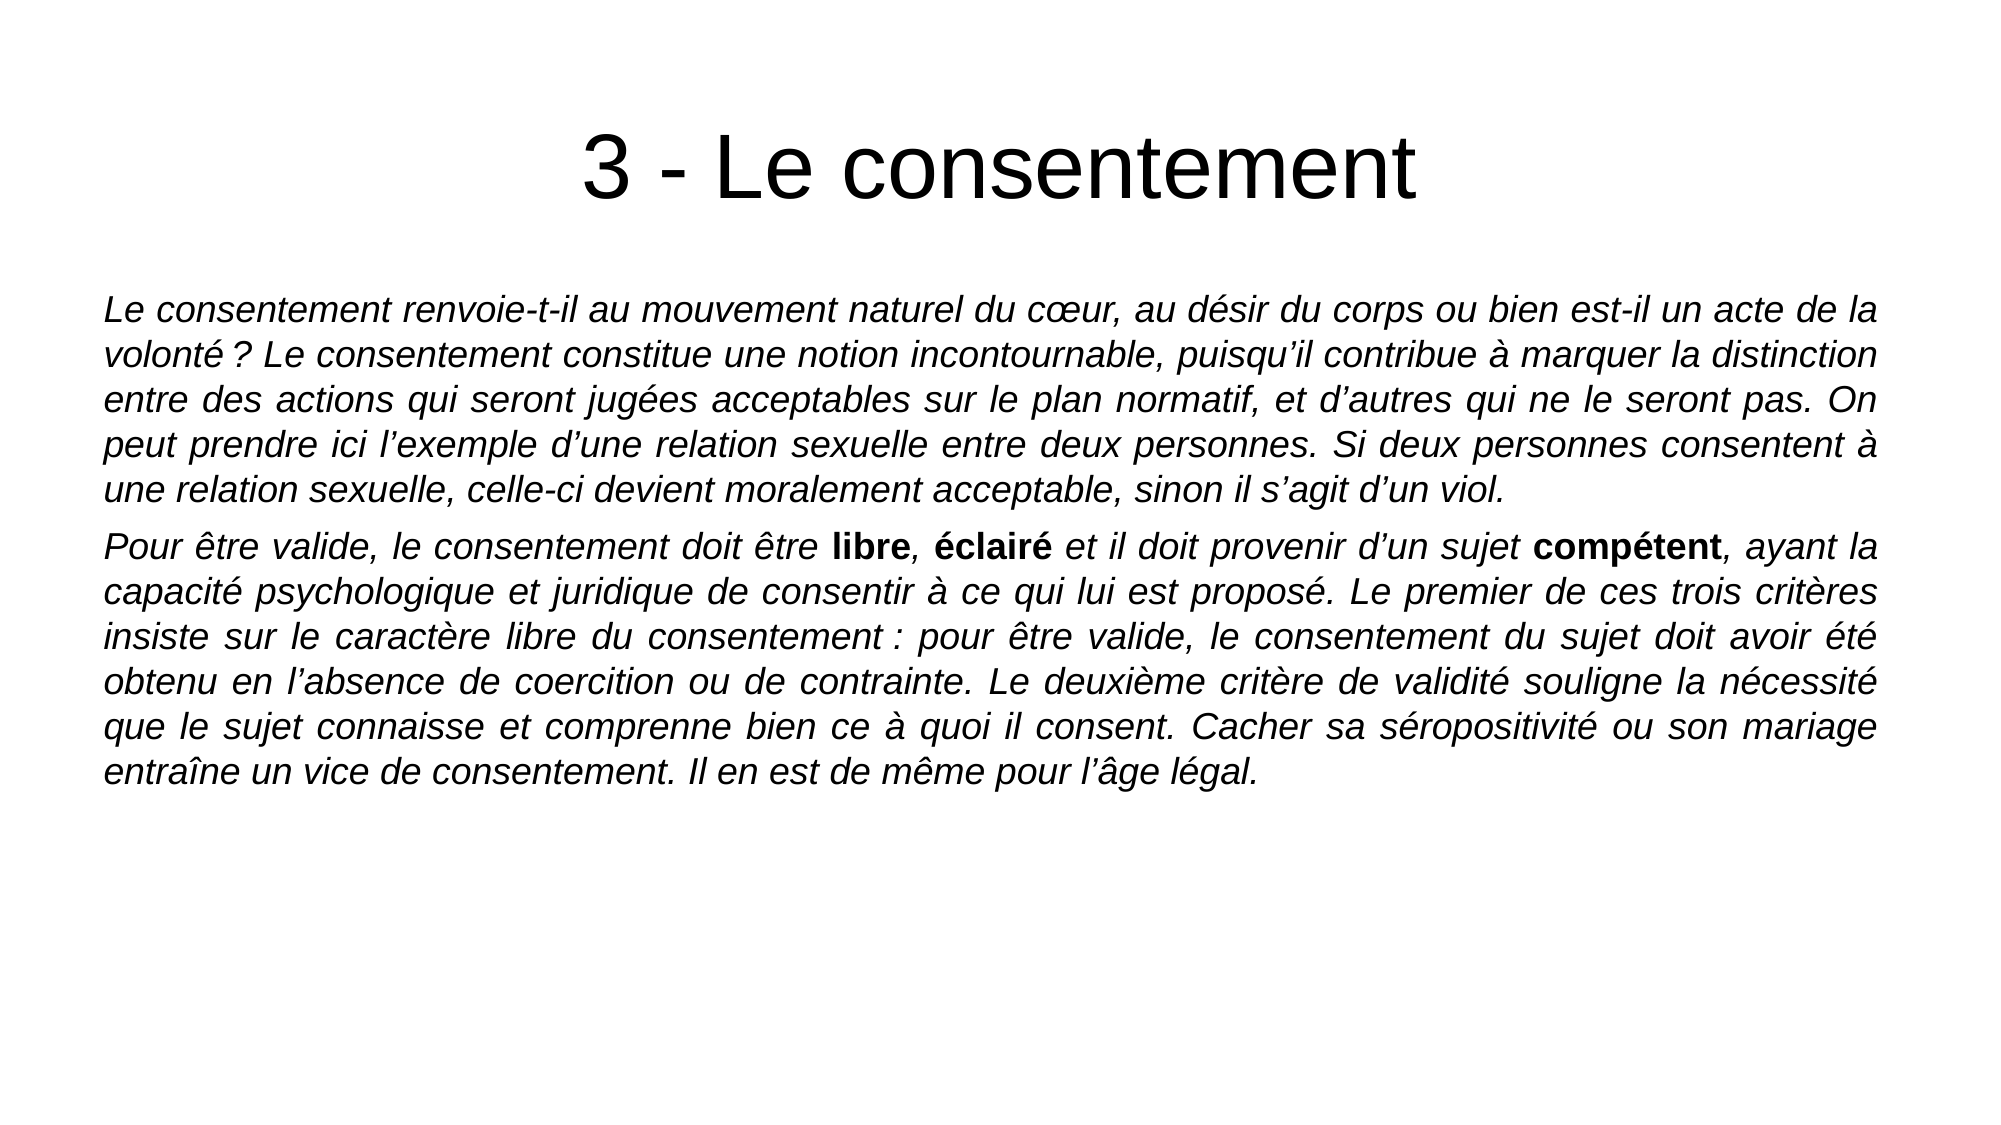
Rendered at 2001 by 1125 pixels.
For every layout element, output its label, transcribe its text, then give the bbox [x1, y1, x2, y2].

text_box Le consentement renvoie-t-il au mouvement naturel du cœur, au désir du corps ou bien est-il un acte de la volonté ? Le consentement constitue une notion incontournable, puisqu’il contribue à marquer la distinction entre des actions qui seront jugées acceptables sur le plan normatif, et d’autres qui ne le seront pas. On peut prendre ici l’exemple d’une relation sexuelle entre deux personnes. Si deux personnes consentent à une relation sexuelle, celle-ci devient moralement acceptable, sinon il s’agit d’un viol. Pour être valide, le consentement doit être libre, éclairé et il doit provenir d’un sujet compétent, ayant la capacité psychologique et juridique de consentir à ce qui lui est proposé. Le premier de ces trois critères insiste sur le caractère libre du consentement : pour être valide, le consentement du sujet doit avoir été obtenu en l’absence de coercition ou de contrainte. Le deuxième critère de validité souligne la nécessité que le sujet connaisse et comprenne bien ce à quoi il consent. Cacher sa séropositivité ou son mariage entraîne un vice de consentement. Il en est de même pour l’âge légal. [0, 277, 1902, 818]
title 3 - Le consentement [137, 59, 1863, 277]
